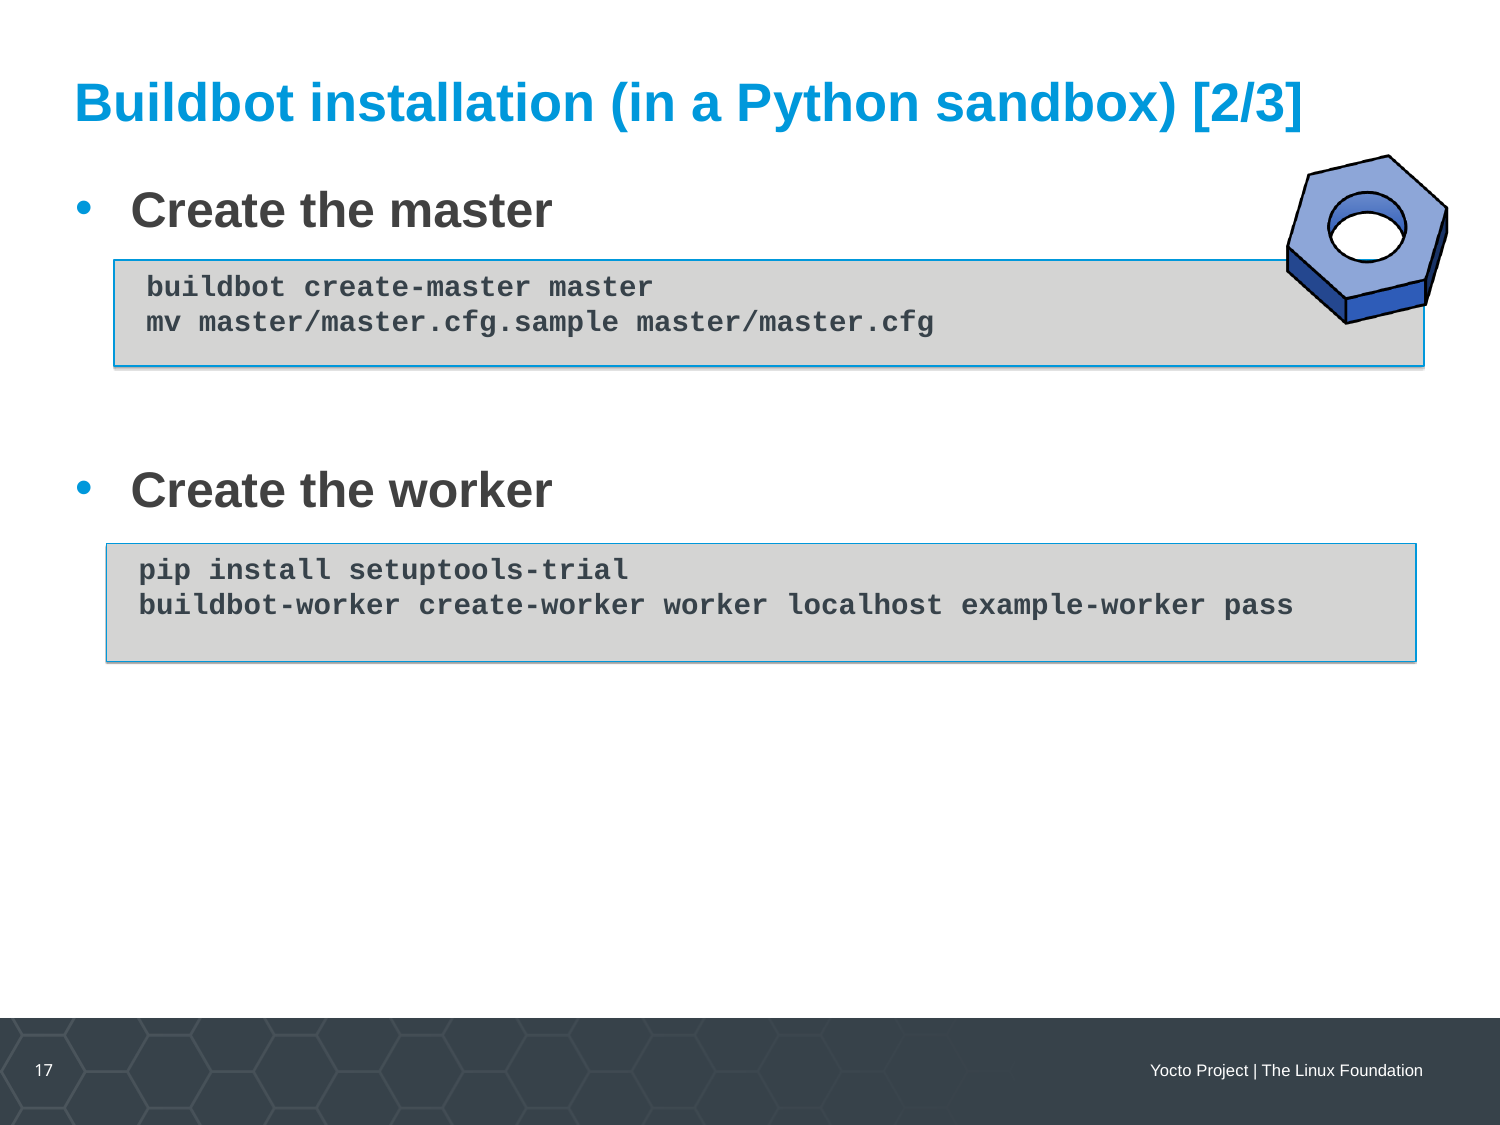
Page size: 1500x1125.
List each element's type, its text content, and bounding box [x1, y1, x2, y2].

picture [0, 0, 1500, 1125]
text_box Buildbot installation (in a Python sandbox) [2/3] [74, 67, 1424, 177]
text_box Create the master Create the worker [74, 177, 1424, 839]
text_box pip install setuptools-trial buildbot-worker create-worker worker localhost example-worker pass [106, 543, 1417, 662]
text_box buildbot create-master master mv master/master.cfg.sample master/master.cfg [114, 259, 1424, 367]
